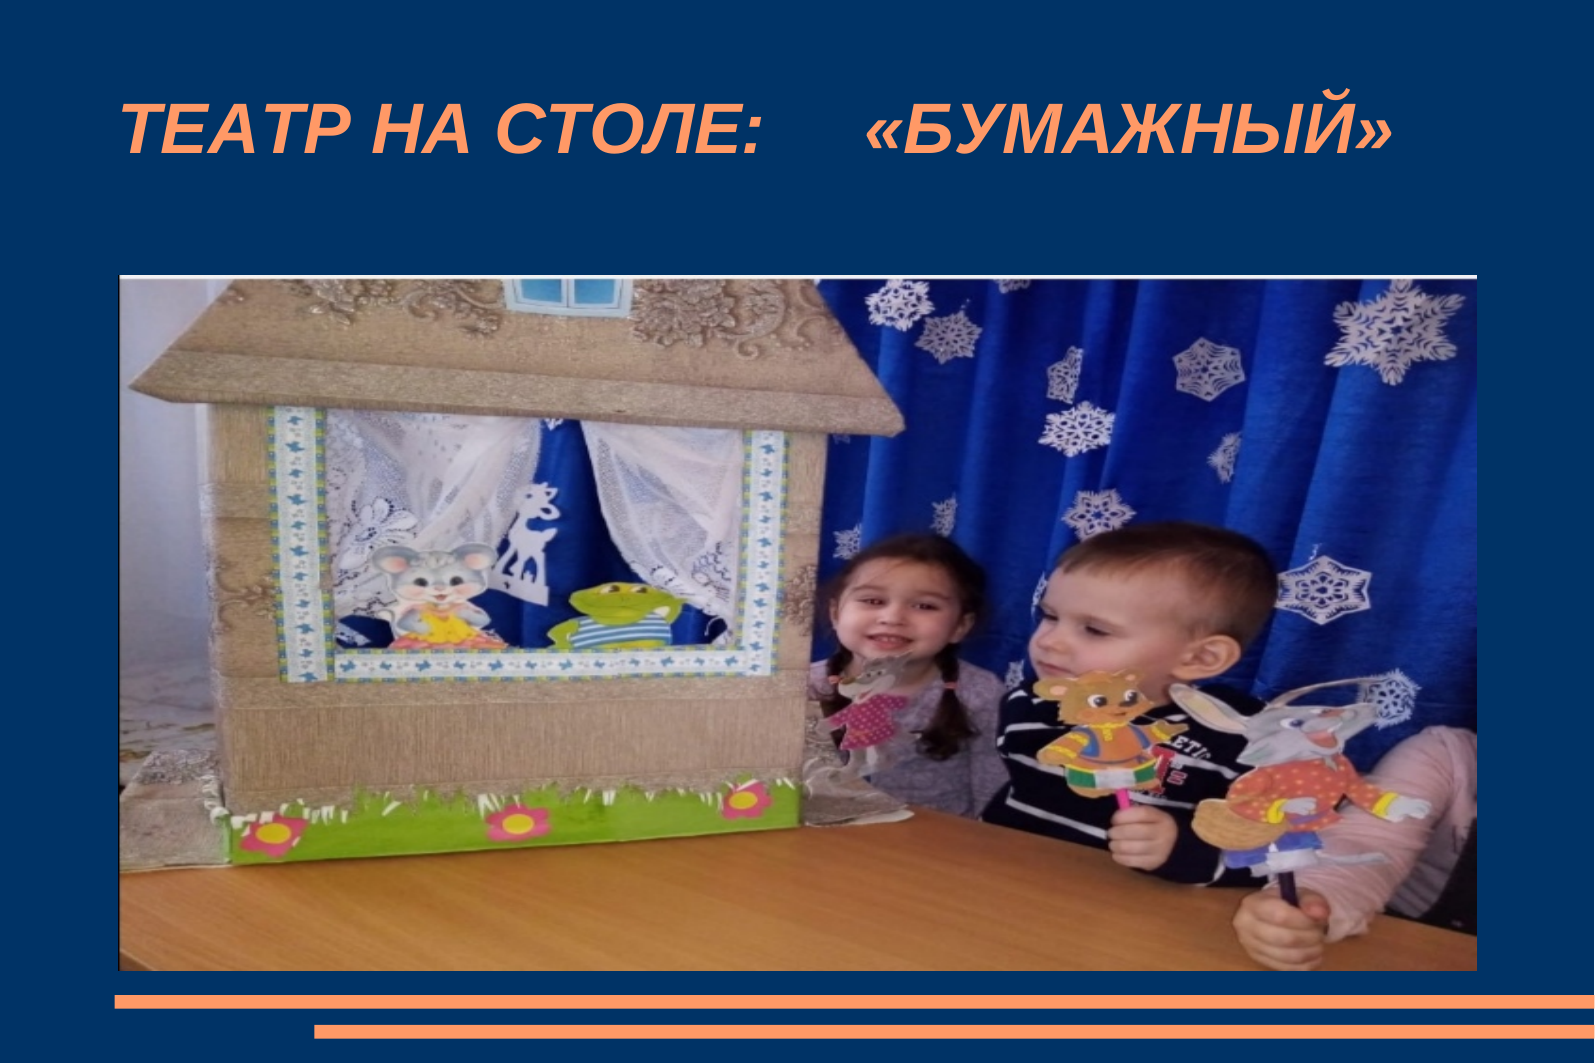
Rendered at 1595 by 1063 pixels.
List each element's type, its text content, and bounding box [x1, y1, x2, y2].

title ТЕАТР НА СТОЛЕ: «БУМАЖНЫЙ» [117, 39, 1479, 218]
picture [118, 275, 1477, 971]
